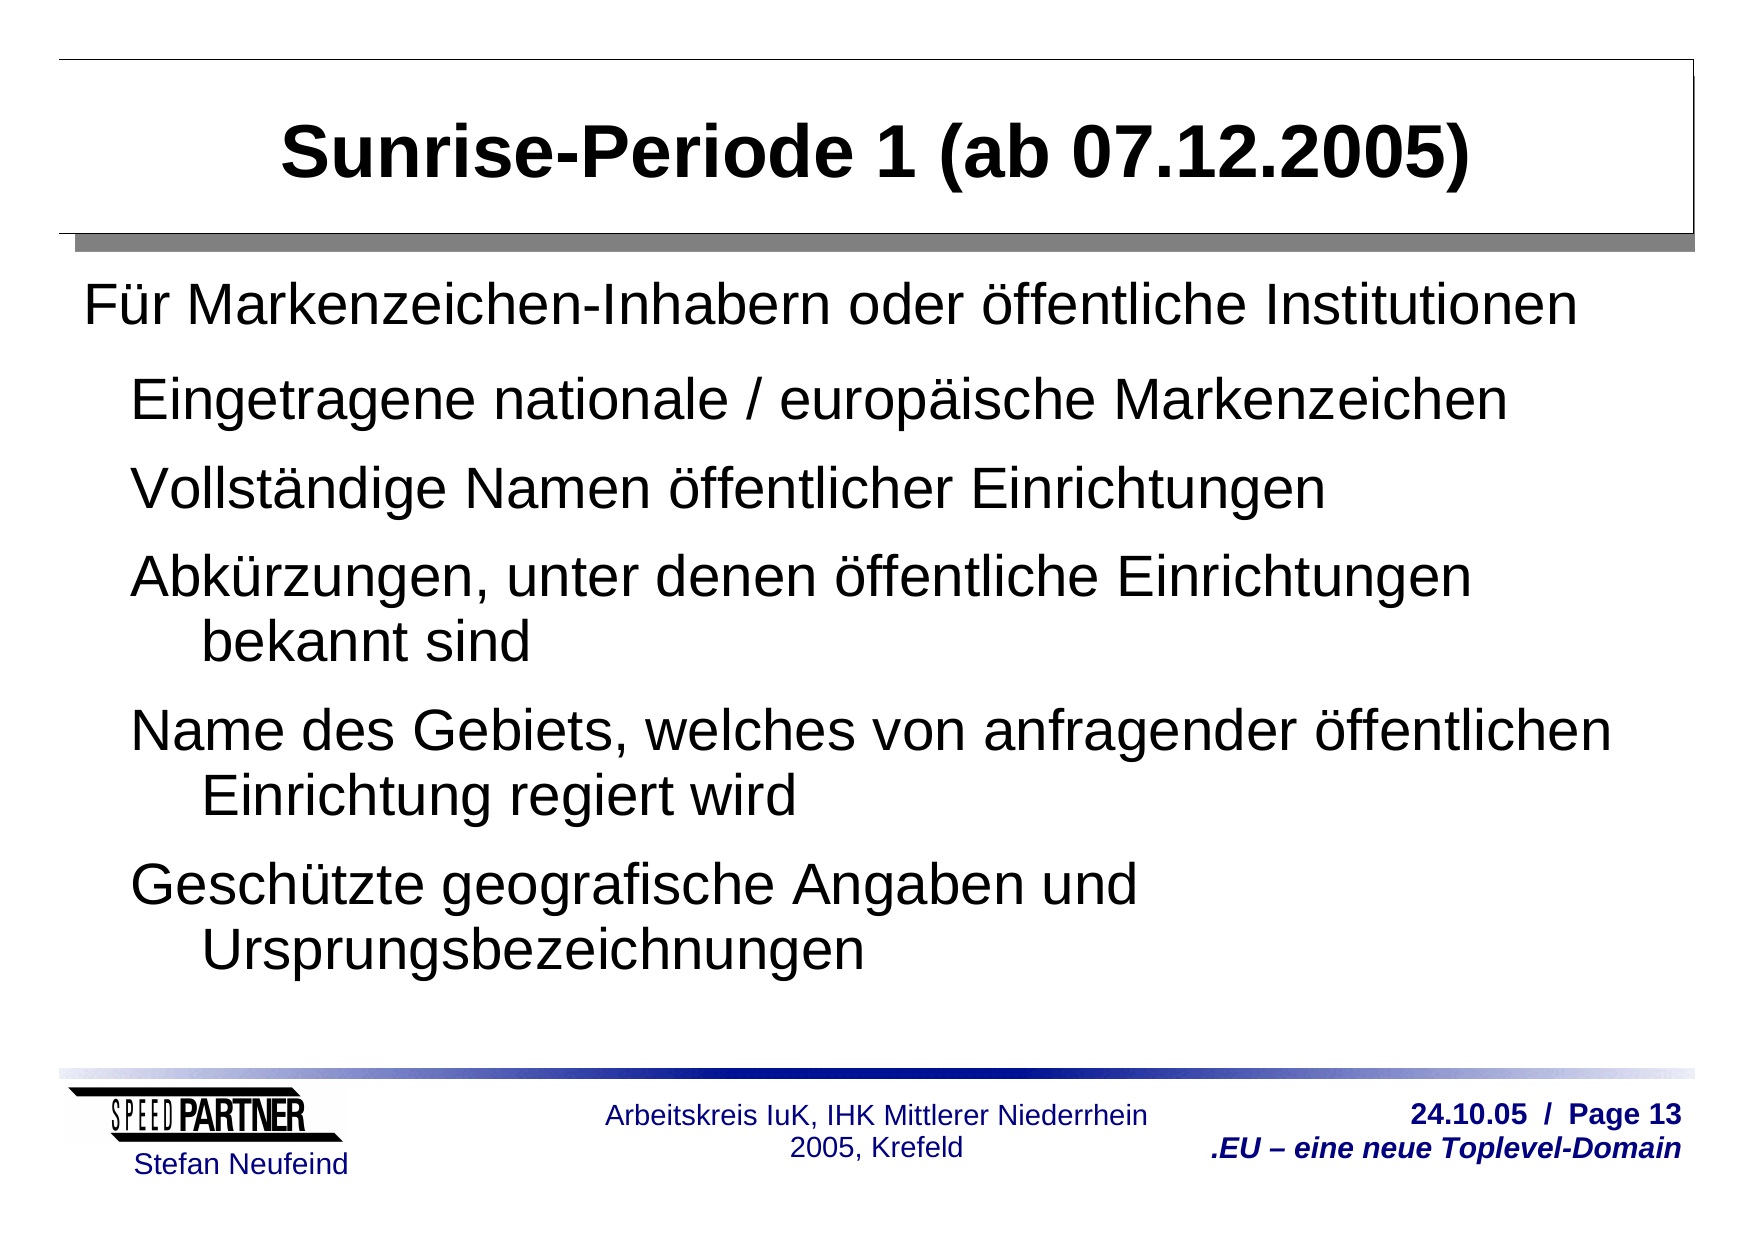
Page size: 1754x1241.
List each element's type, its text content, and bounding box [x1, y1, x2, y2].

list Für Markenzeichen-Inhabern oder öffentliche Institutionen Eingetragene nationale / europäische Markenzeichen Vollständige Namen öffentlicher Einrichtungen Abkürzungen, unter denen öffentliche Einrichtungen bekannt sind Name des Gebiets, welches von anfragender öffentlichen Einrichtung regiert wird Geschützte geografische Angaben und Ursprungsbezeichnungen [71, 272, 1695, 1055]
picture [59, 1068, 1695, 1079]
picture [64, 1082, 348, 1146]
title Sunrise-Periode 1 (ab 07.12.2005) [59, 59, 1695, 244]
